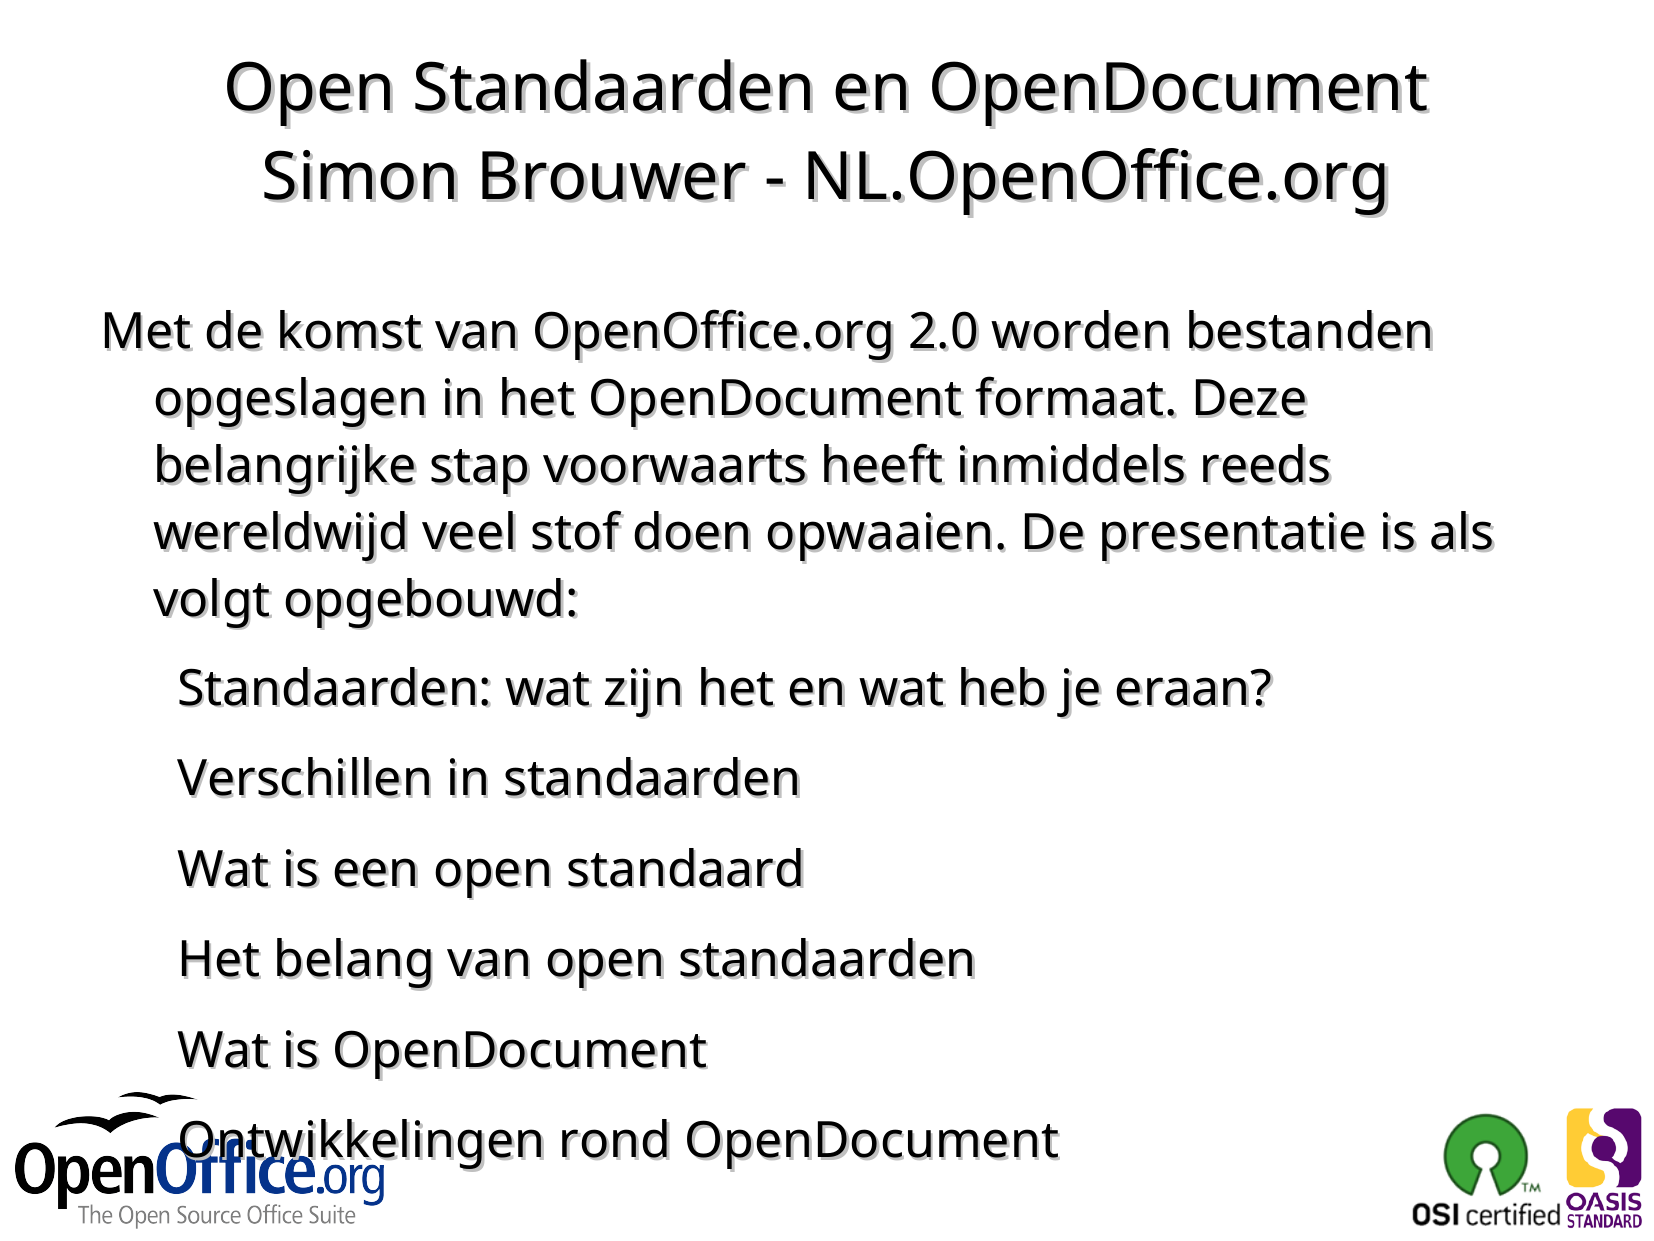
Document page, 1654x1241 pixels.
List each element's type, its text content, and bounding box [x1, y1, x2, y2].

picture [15, 1092, 384, 1229]
list Met de komst van OpenOffice.org 2.0 worden bestanden opgeslagen in het OpenDocument formaat. Deze belangrijke stap voorwaarts heeft inmiddels reeds wereldwijd veel stof doen opwaaien. De presentatie is als volgt opgebouwd: Standaarden: wat zijn het en wat heb je eraan? Verschillen in standaarden Wat is een open standaard Het belang van open standaarden Wat is OpenDocument Ontwikkelingen rond OpenDocument [82, 295, 1571, 1087]
title Open Standaarden en OpenDocument Simon Brouwer - NL.OpenOffice.org [82, 47, 1571, 209]
picture [1405, 1102, 1654, 1238]
